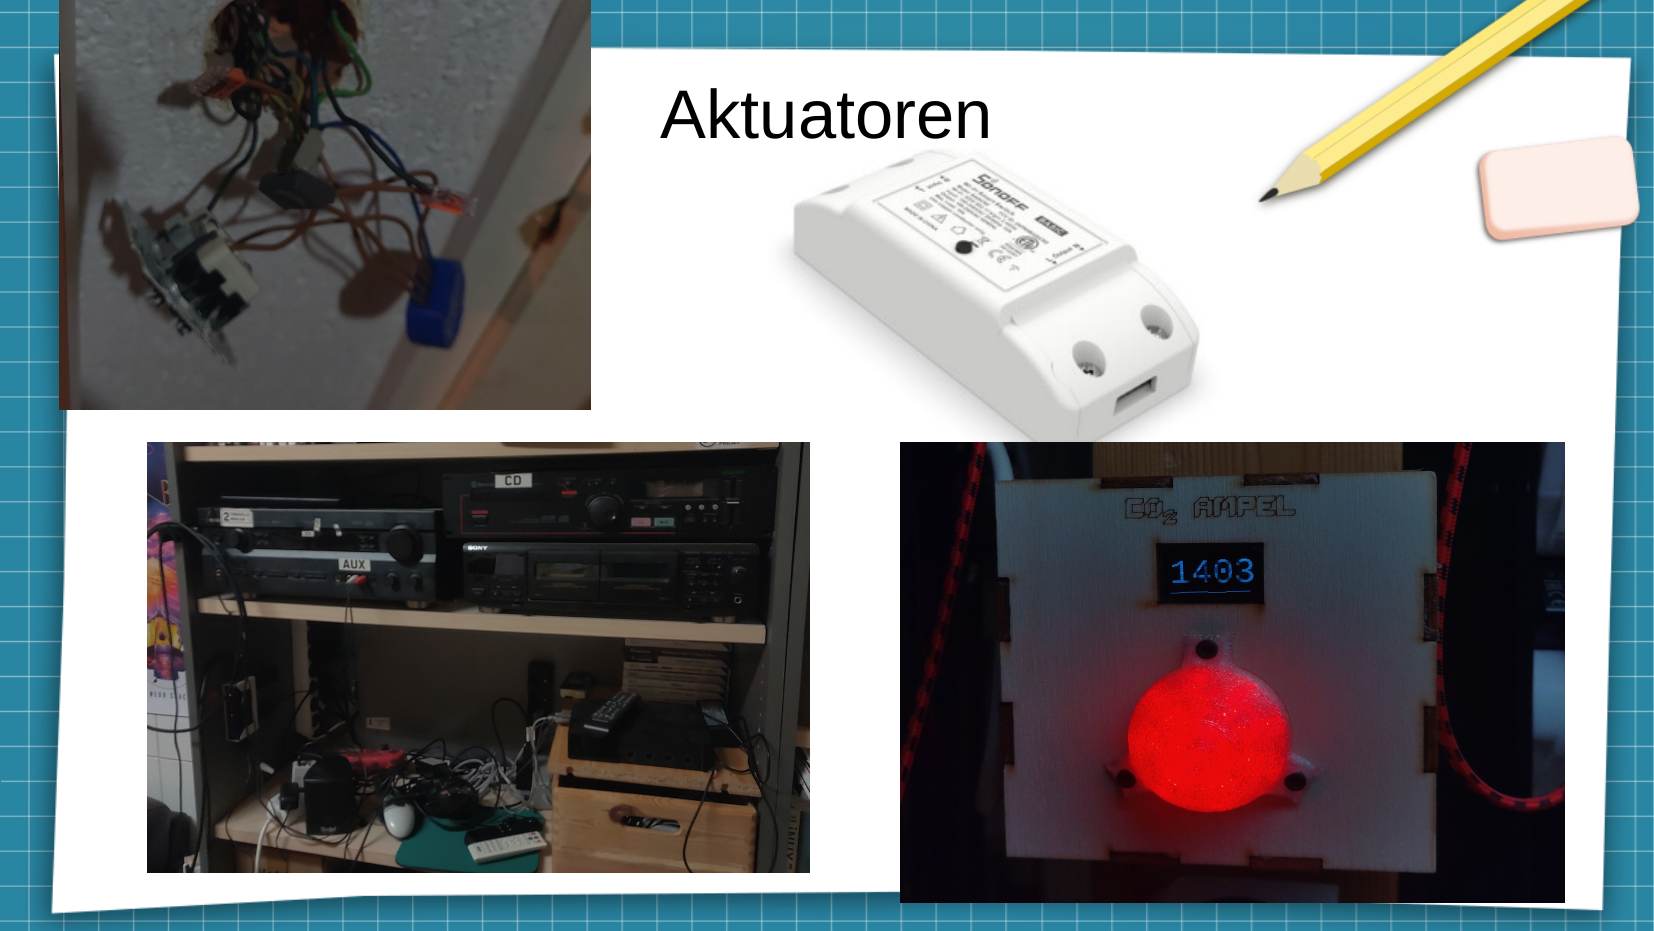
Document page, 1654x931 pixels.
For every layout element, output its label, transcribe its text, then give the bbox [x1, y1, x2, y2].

picture [0, 0, 1654, 931]
title Aktuatoren [591, 37, 1571, 193]
